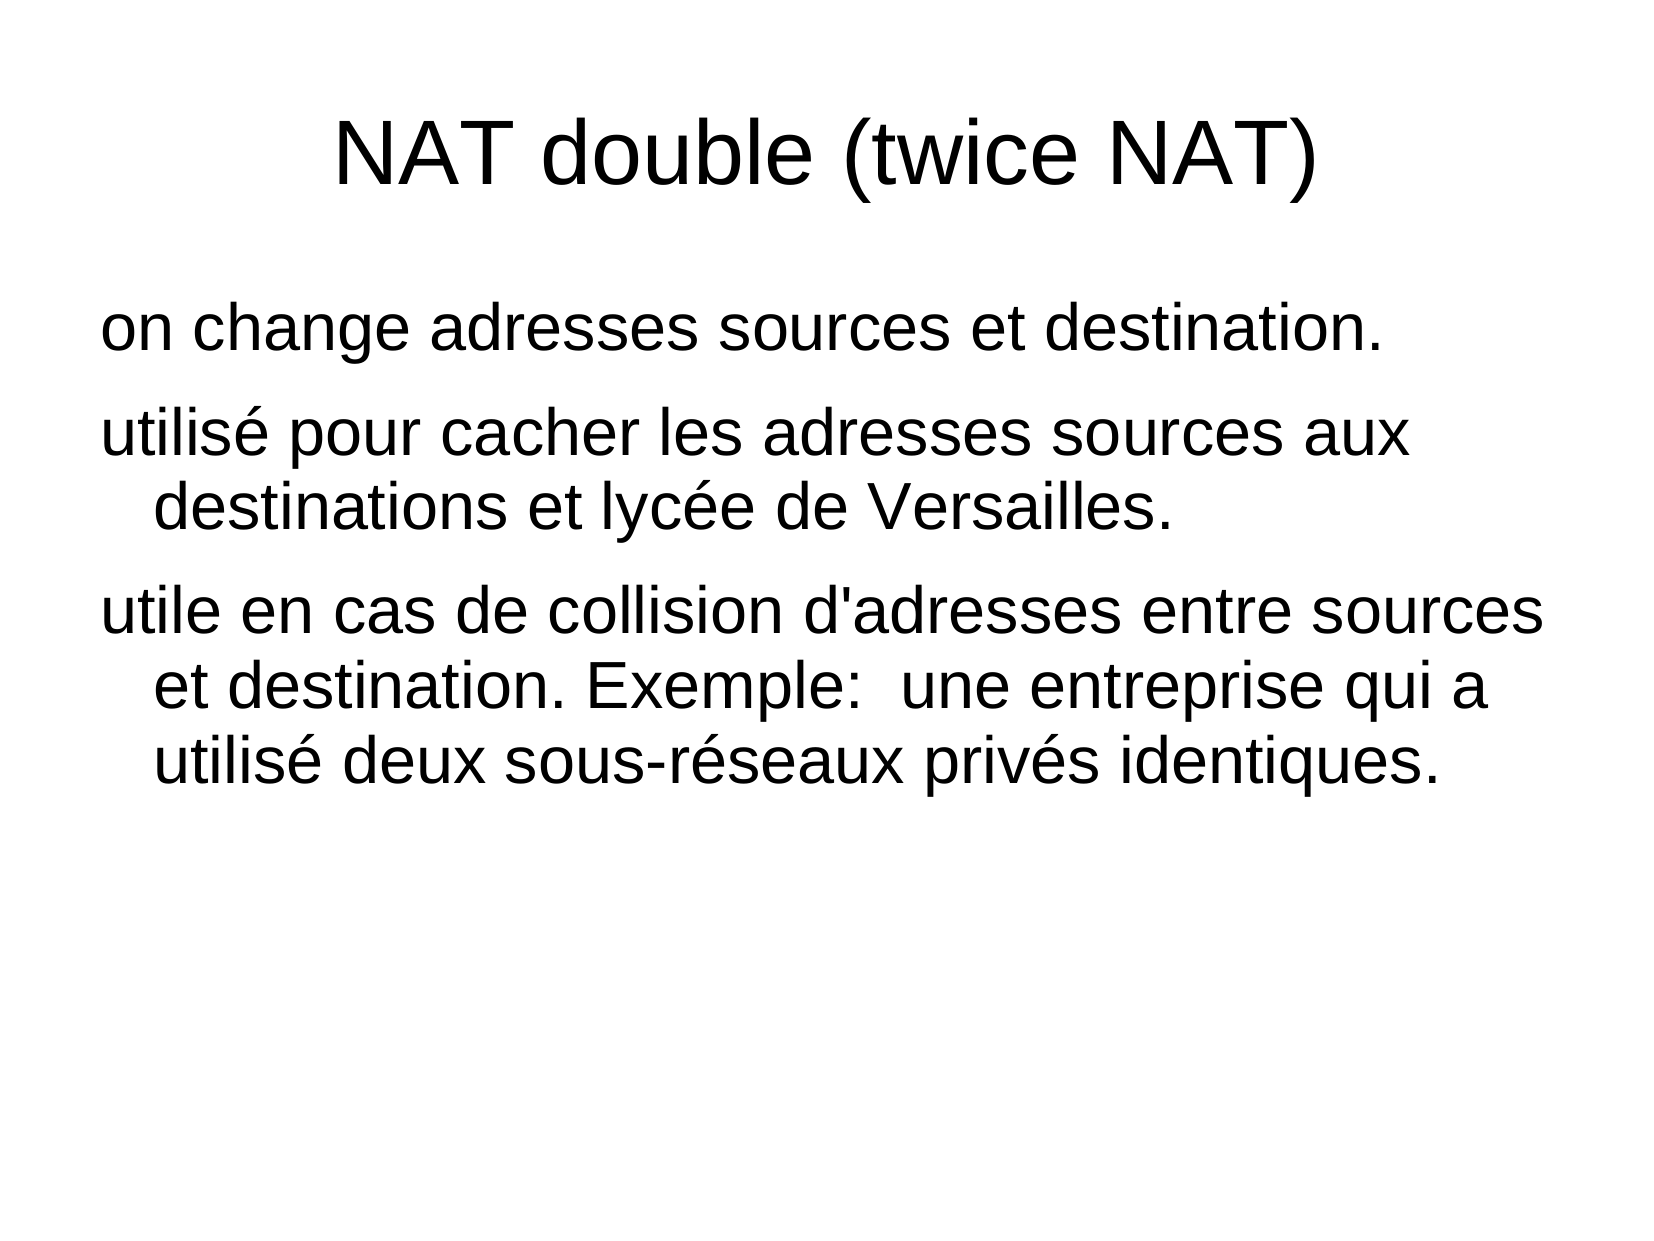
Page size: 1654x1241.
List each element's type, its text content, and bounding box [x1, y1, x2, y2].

title NAT double (twice NAT) [82, 49, 1571, 257]
list on change adresses sources et destination. utilisé pour cacher les adresses sources aux destinations et lycée de Versailles. utile en cas de collision d'adresses entre sources et destination. Exemple: une entreprise qui a utilisé deux sous-réseaux privés identiques. [82, 290, 1571, 1109]
